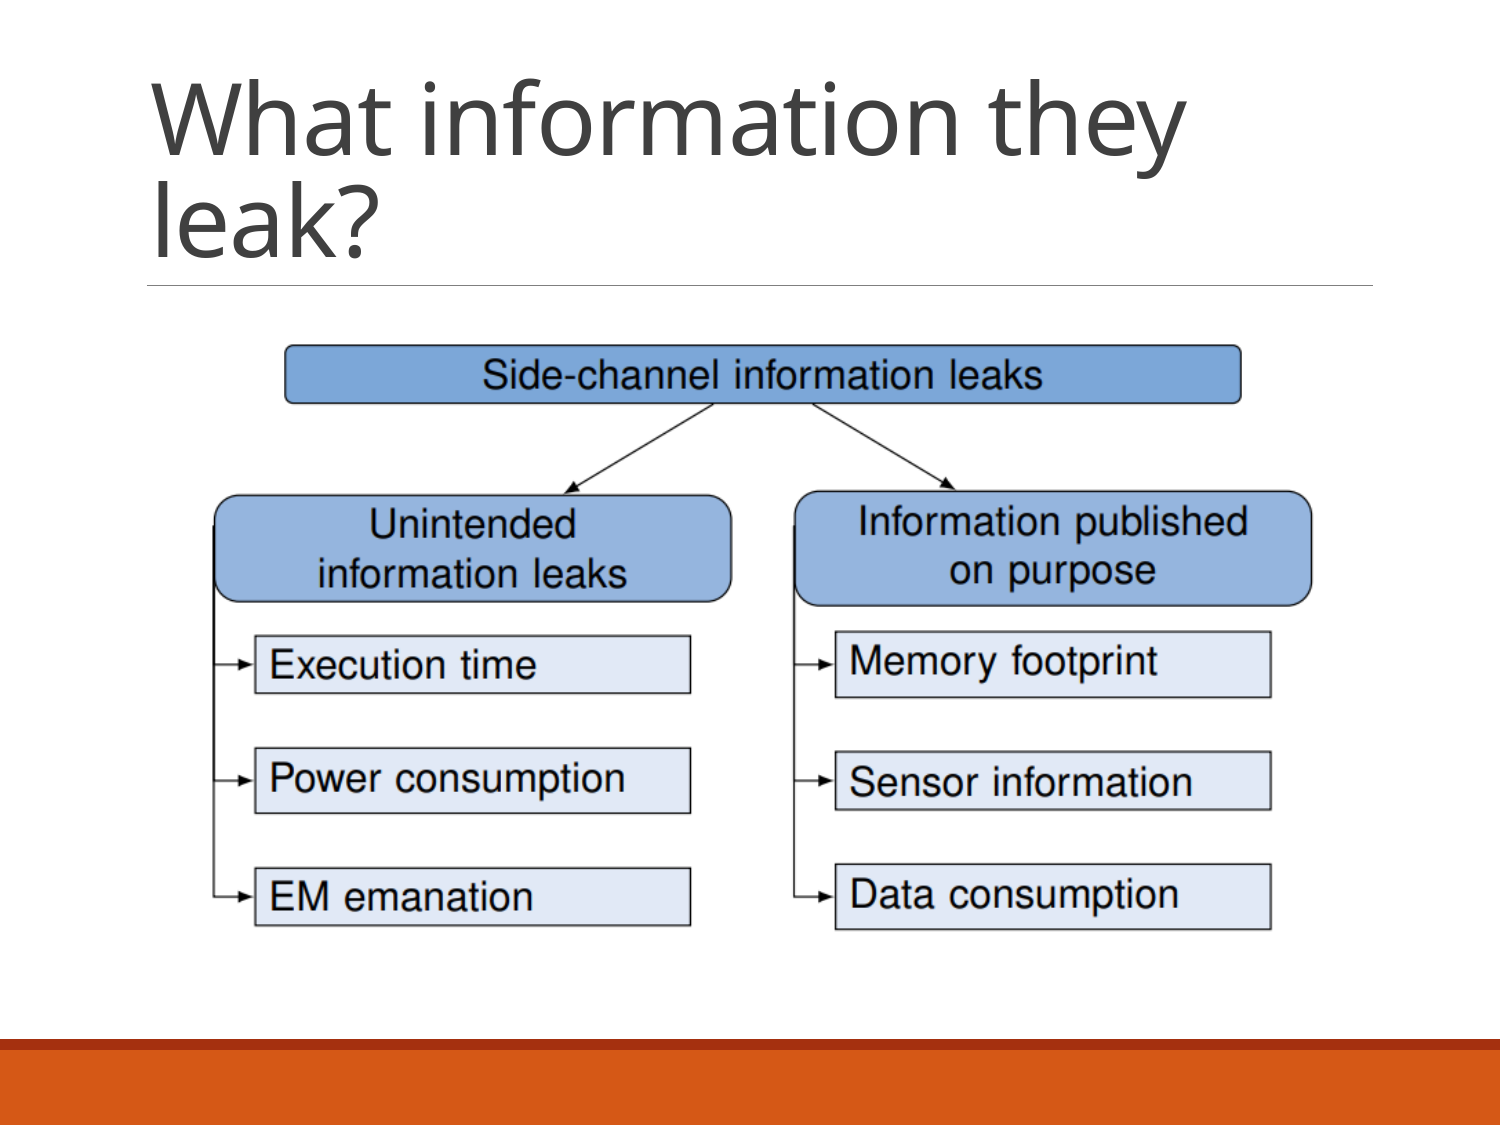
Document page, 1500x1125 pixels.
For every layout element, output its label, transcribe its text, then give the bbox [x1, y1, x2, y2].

picture [134, 306, 1373, 959]
title What information they leak? [135, 47, 1373, 286]
